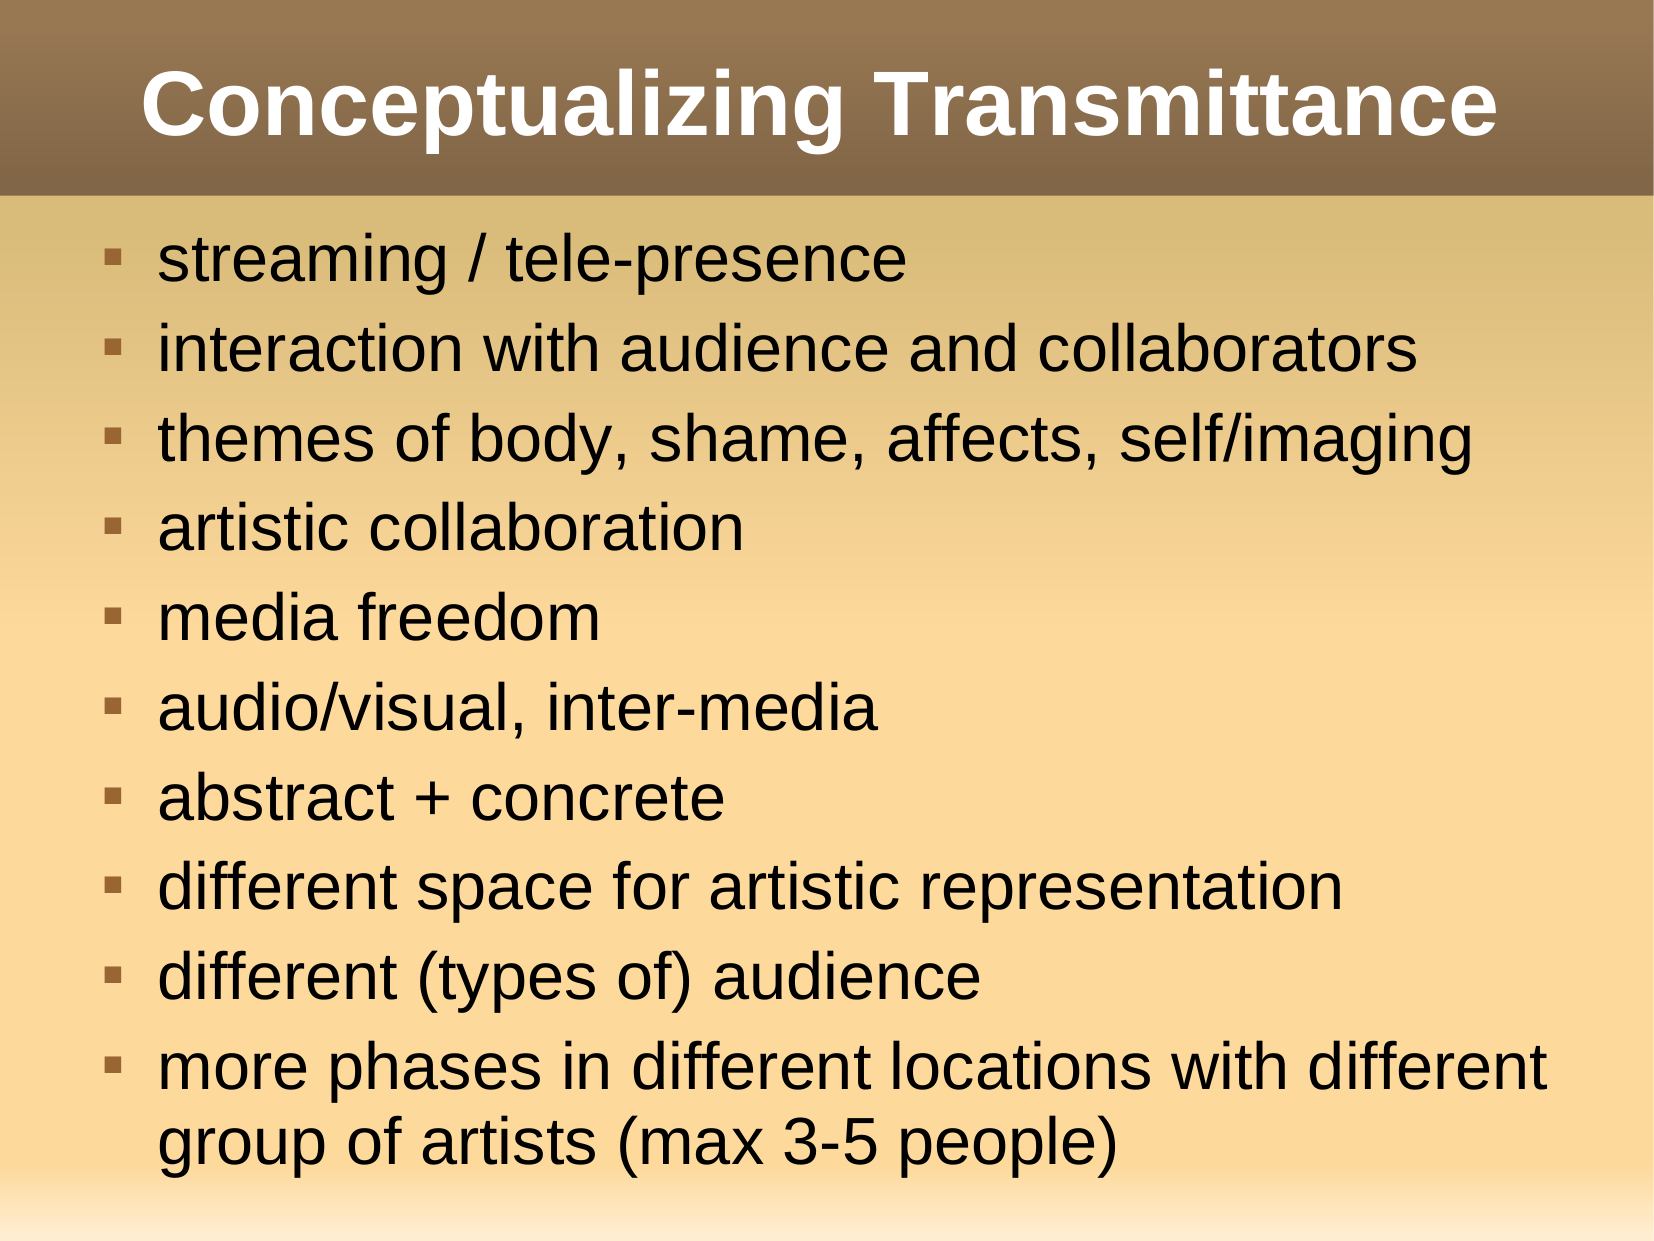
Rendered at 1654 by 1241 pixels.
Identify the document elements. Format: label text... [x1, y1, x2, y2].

title Conceptualizing Transmittance [76, 7, 1565, 200]
picture [0, 0, 1654, 1241]
list streaming / tele-presence interaction with audience and collaborators themes of body, shame, affects, self/imaging artistic collaboration media freedom audio/visual, inter-media abstract + concrete different space for artistic representation different (types of) audience more phases in different locations with different group of artists (max 3-5 people) [86, 221, 1576, 1179]
